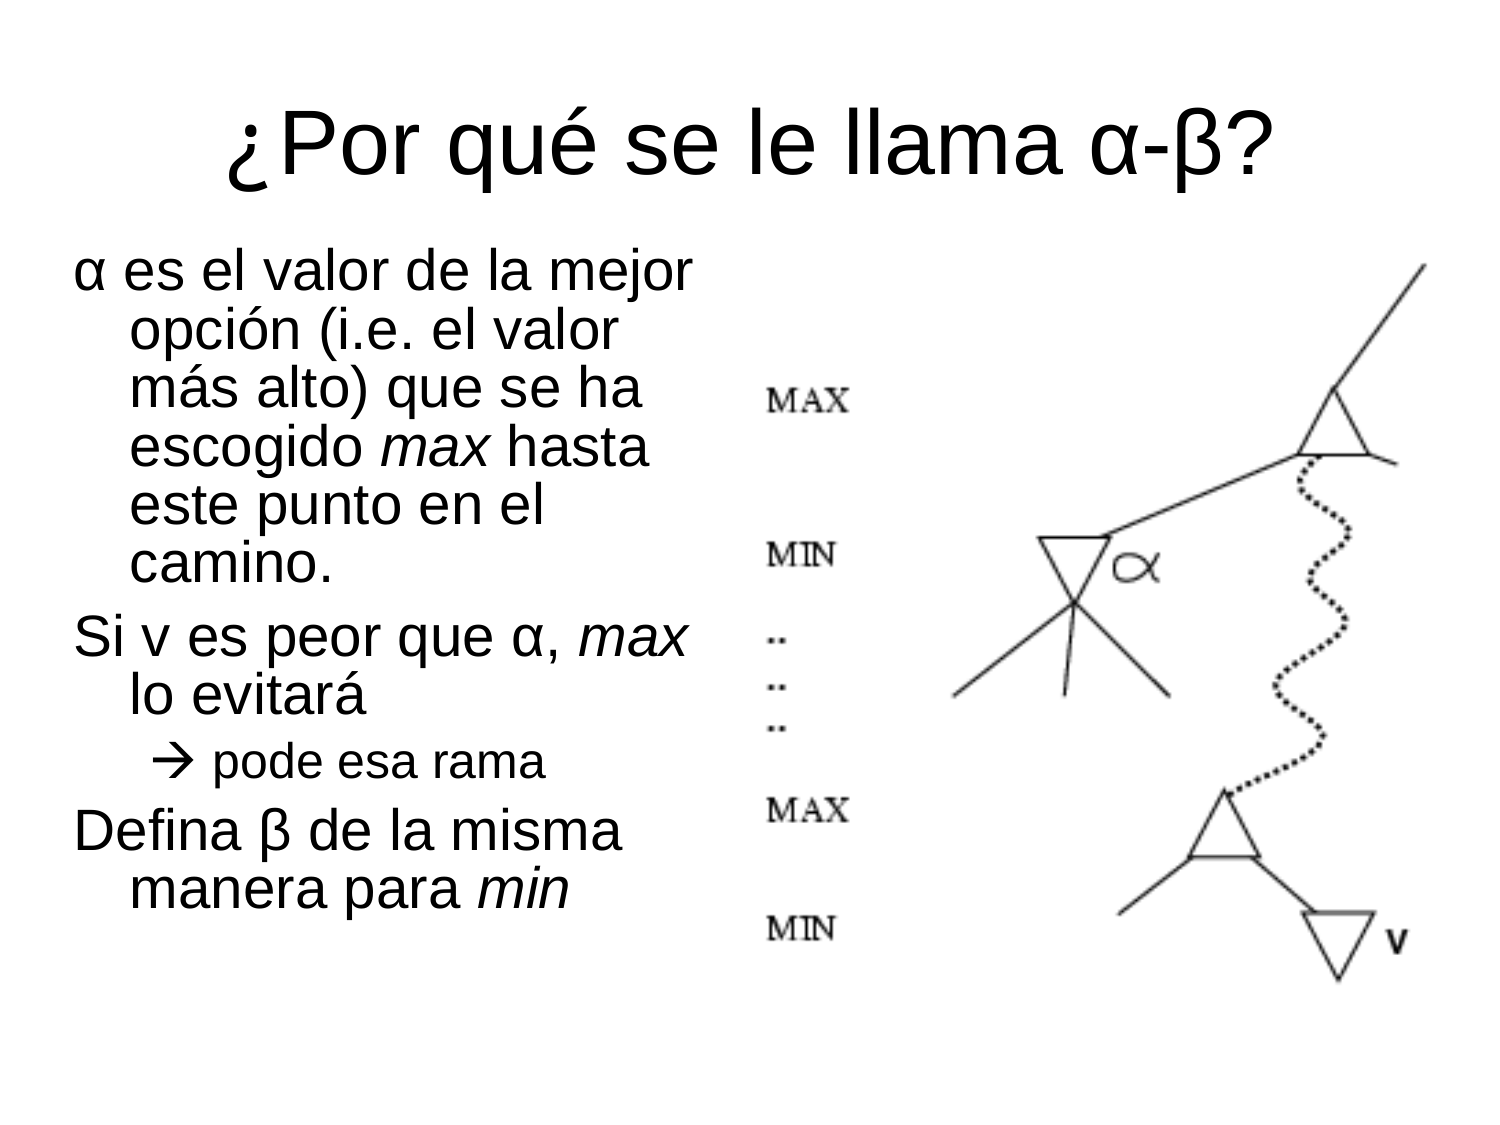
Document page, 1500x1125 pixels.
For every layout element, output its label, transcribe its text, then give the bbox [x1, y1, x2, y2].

title ¿Por qué se le llama α-β? [75, 45, 1426, 233]
list α es el valor de la mejor opción (i.e. el valor más alto) que se ha escogido max hasta este punto en el camino. Si v es peor que α, max lo evitará  pode esa rama Defina β de la misma manera para min [59, 236, 722, 1084]
picture [762, 262, 1430, 988]
